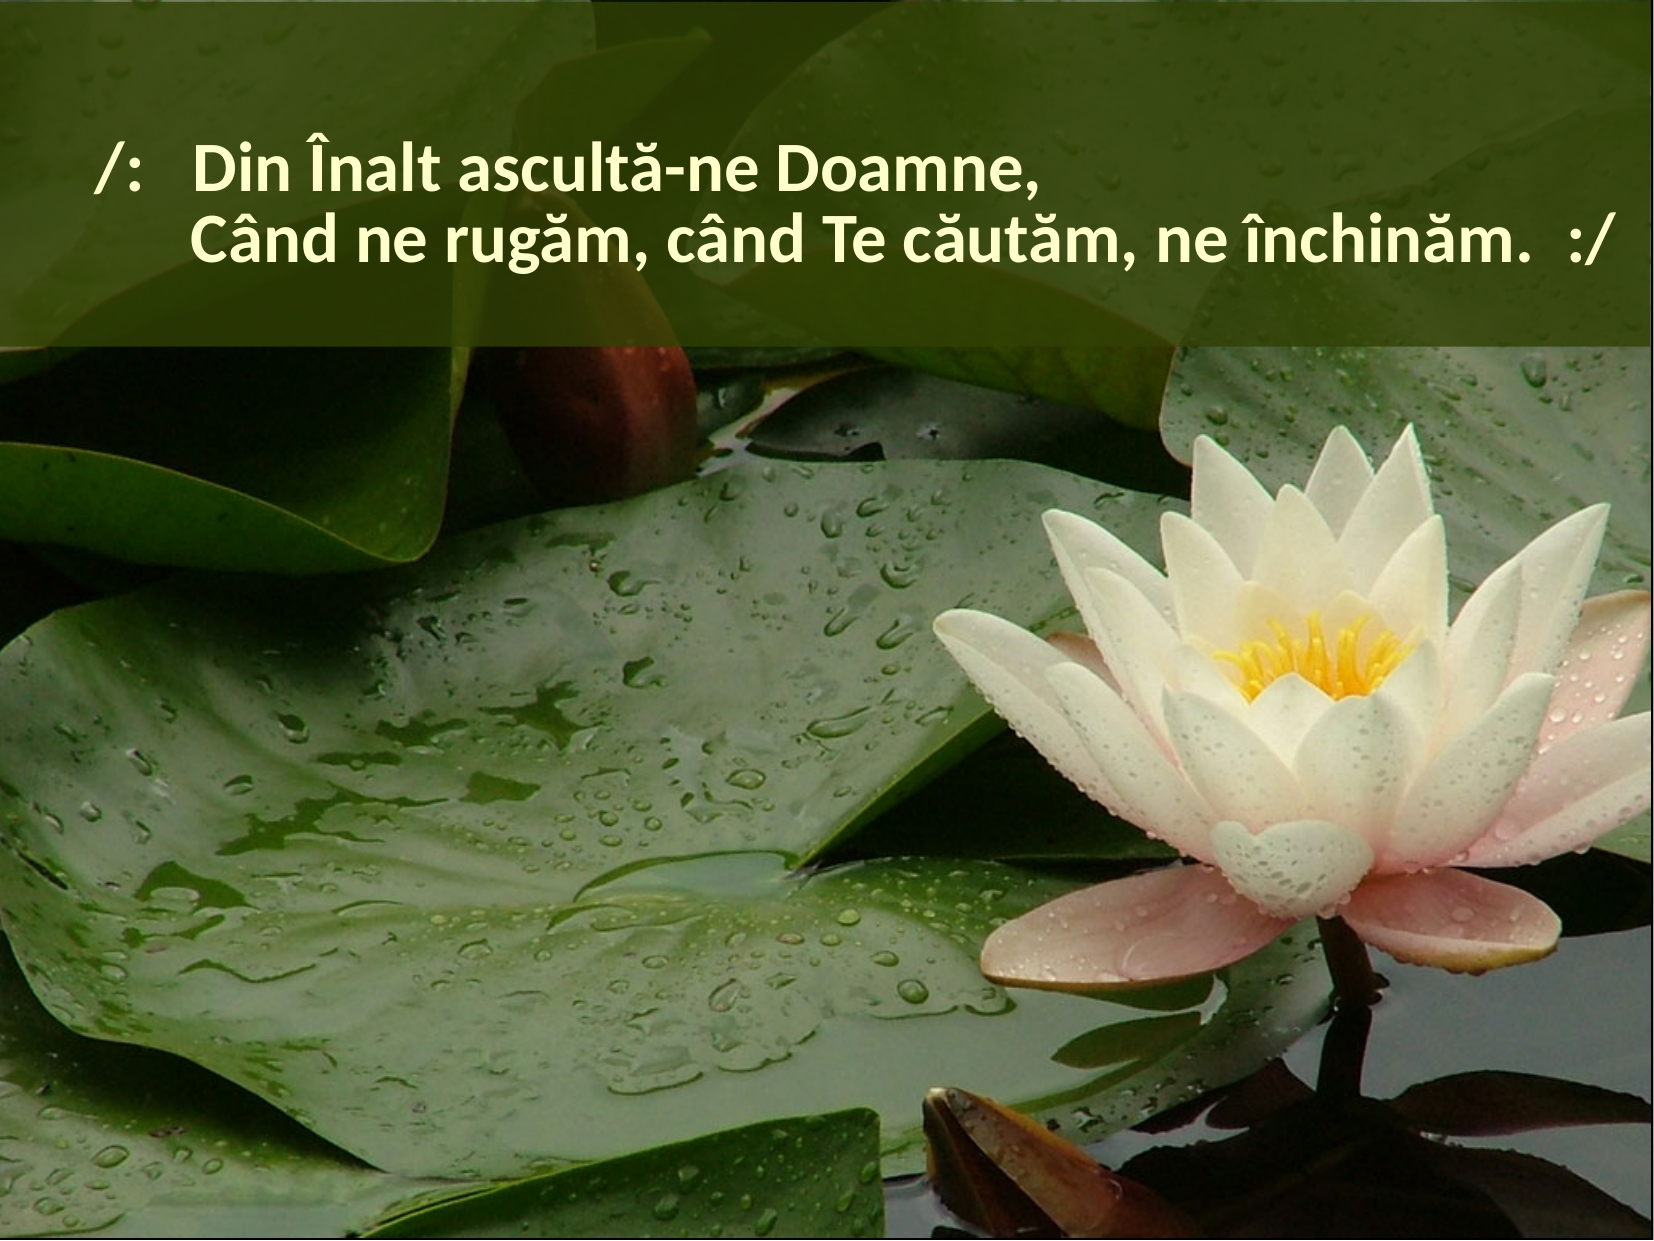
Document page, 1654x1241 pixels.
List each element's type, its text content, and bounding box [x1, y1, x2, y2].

picture [0, 347, 1651, 1238]
text_box /: Din Înalt ascultă-ne Doamne, Când ne rugăm, când Te căutăm, ne închinăm. :/ [0, 1, 1651, 347]
